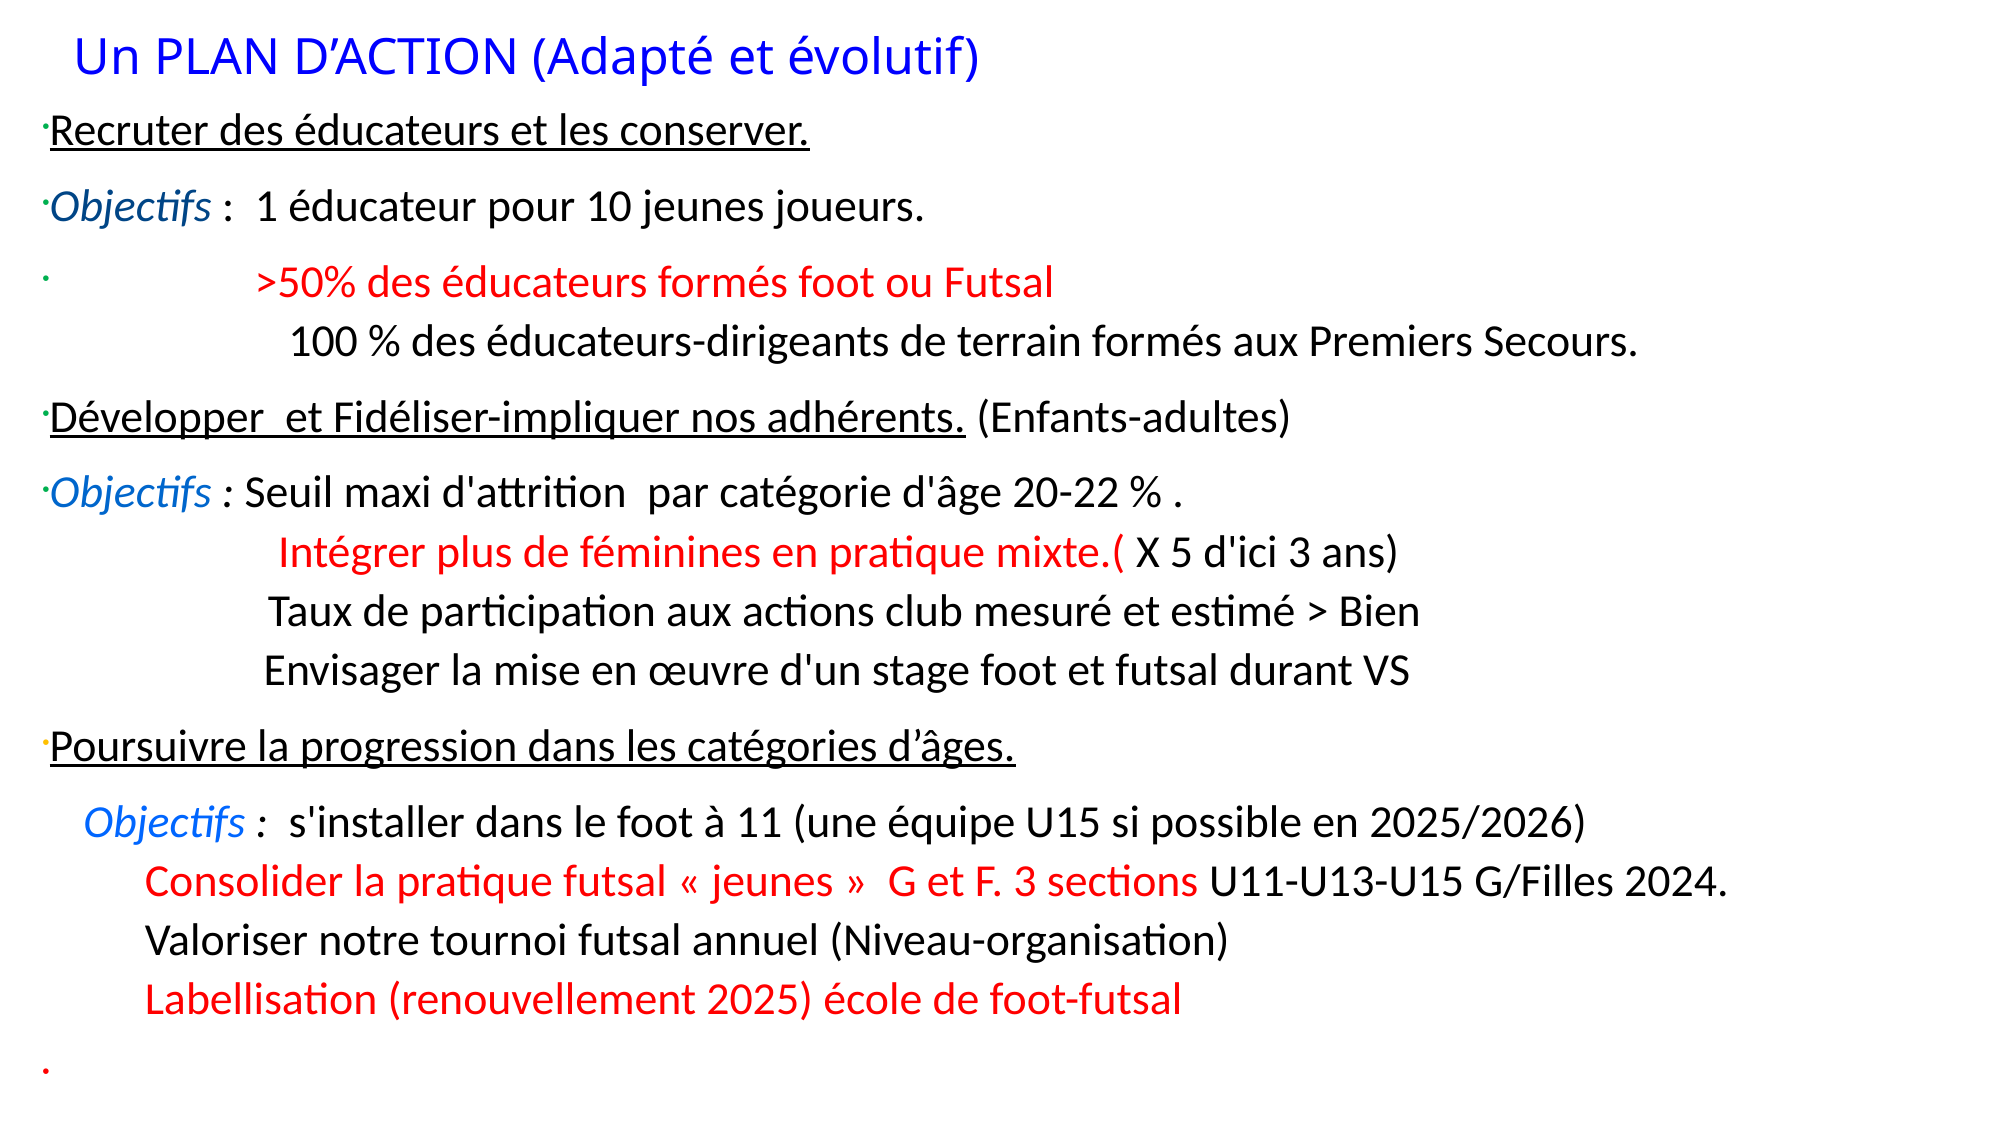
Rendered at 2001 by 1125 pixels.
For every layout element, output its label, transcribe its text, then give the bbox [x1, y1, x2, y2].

list Recruter des éducateurs et les conserver. Objectifs : 1 éducateur pour 10 jeunes joueurs. >50% des éducateurs formés foot ou Futsal 100 % des éducateurs-dirigeants de terrain formés aux Premiers Secours. Développer et Fidéliser-impliquer nos adhérents. (Enfants-adultes) Objectifs : Seuil maxi d'attrition par catégorie d'âge 20-22 % . Intégrer plus de féminines en pratique mixte.( X 5 d'ici 3 ans) Taux de participation aux actions club mesuré et estimé > Bien Envisager la mise en œuvre d'un stage foot et futsal durant VS Poursuivre la progression dans les catégories d’âges. Objectifs : s'installer dans le foot à 11 (une équipe U15 si possible en 2025/2026) Consolider la pratique futsal « jeunes » G et F. 3 sections U11-U13-U15 G/Filles 2024. Valoriser notre tournoi futsal annuel (Niveau-organisation) Labellisation (renouvellement 2025) école de foot-futsal [27, 92, 2000, 868]
title Un PLAN D’ACTION (Adapté et évolutif) [59, 23, 1784, 92]
